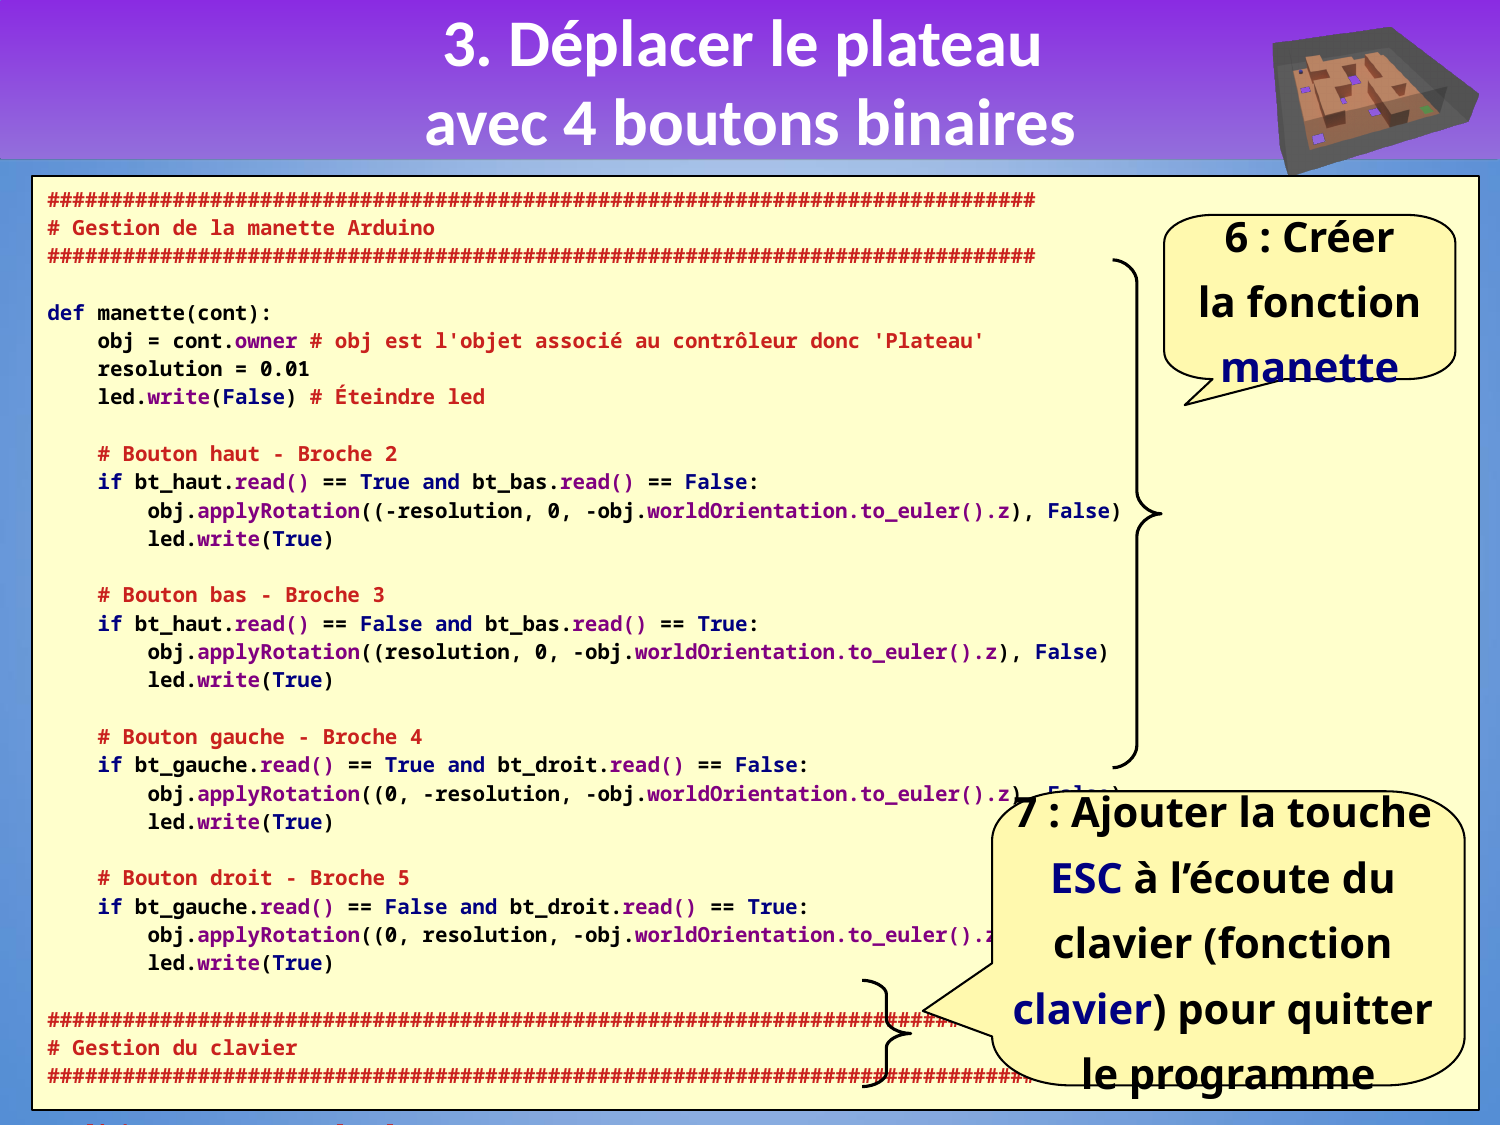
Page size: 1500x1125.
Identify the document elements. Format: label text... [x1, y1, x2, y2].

text_box 3. Déplacer le plateau avec 4 boutons binaires [0, 0, 1500, 159]
text_box 7 : Ajouter la touche ESC à l’écoute du clavier (fonction clavier) pour quitter le programme [922, 791, 1465, 1086]
text_box ############################################################################### # Gestion de la manette Arduino ############################################################################### def manette(cont): obj = cont.owner # obj est l'objet associé au contrôleur donc 'Plateau' resolution = 0.01 led.write(False) # Éteindre led # Bouton haut - Broche 2 if bt_haut.read() == True and bt_bas.read() == False: obj.applyRotation((-resolution, 0, -obj.worldOrientation.to_euler().z), False) led.write(True) # Bouton bas - Broche 3 if bt_haut.read() == False and bt_bas.read() == True: obj.applyRotation((resolution, 0, -obj.worldOrientation.to_euler().z), False) led.write(True) # Bouton gauche - Broche 4 if bt_gauche.read() == True and bt_droit.read() == False: obj.applyRotation((0, -resolution, -obj.worldOrientation.to_euler().z), False) led.write(True) # Bouton droit - Broche 5 if bt_gauche.read() == False and bt_droit.read() == True: obj.applyRotation((0, resolution, -obj.worldOrientation.to_euler().z), False) led.write(True) ############################################################################### # Gestion du clavier ############################################################################### # Flèches pour tourner le plateau def clavier(cont): obj = cont.owner # obj est l'objet associé au contrôleur donc 'Plateau' keyboard = bge.logic.keyboard resolution = 0.01 # Touche ESC -> Quitter if keyboard.inputs[bge.events.ESCKEY].status[0] == ACTIVATE: carte.exit() bge.logic.endGame() [31, 176, 1479, 1111]
text_box 6 : Créer la fonction manette [1164, 214, 1456, 406]
picture [0, 27, 1500, 1125]
